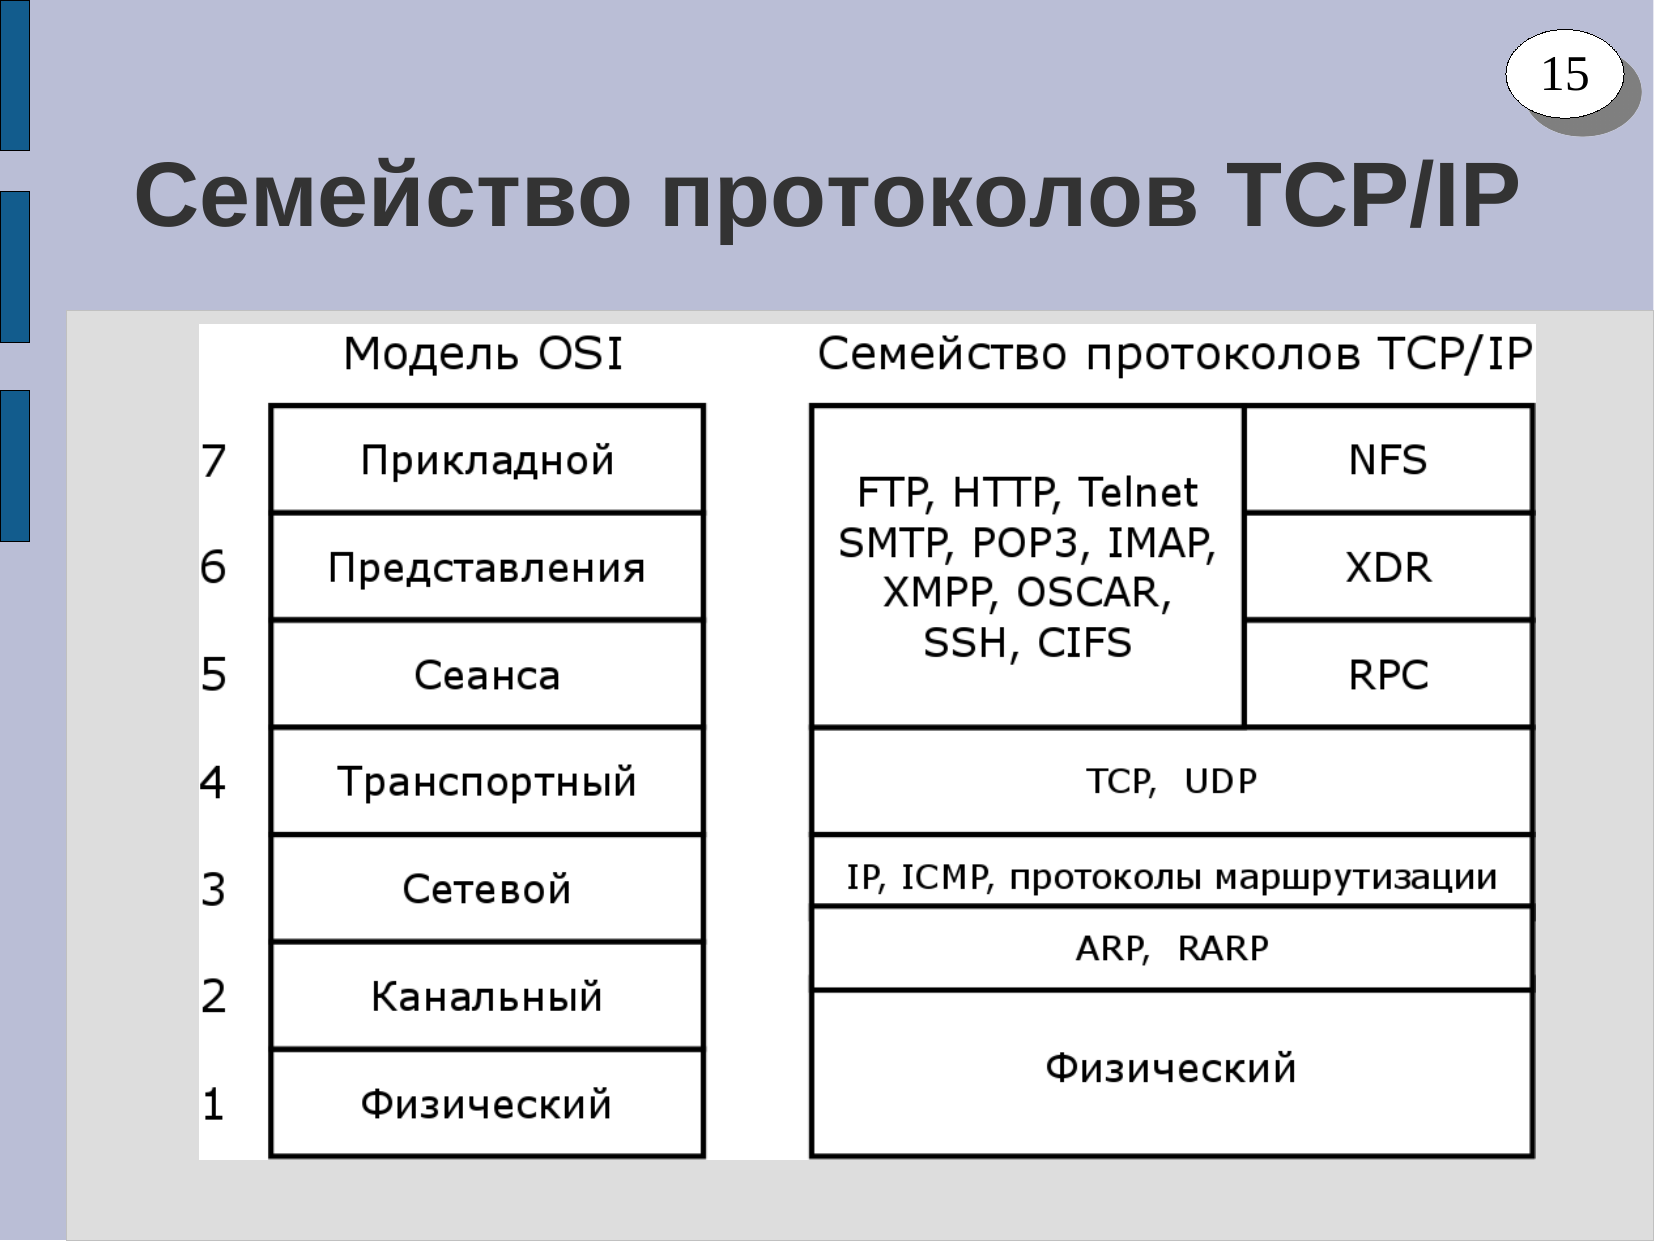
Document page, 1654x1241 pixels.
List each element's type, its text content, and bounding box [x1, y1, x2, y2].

title Семейство протоколов TCP/IP [121, 91, 1534, 299]
text_box 15 [1505, 29, 1625, 119]
picture [199, 324, 1536, 1160]
